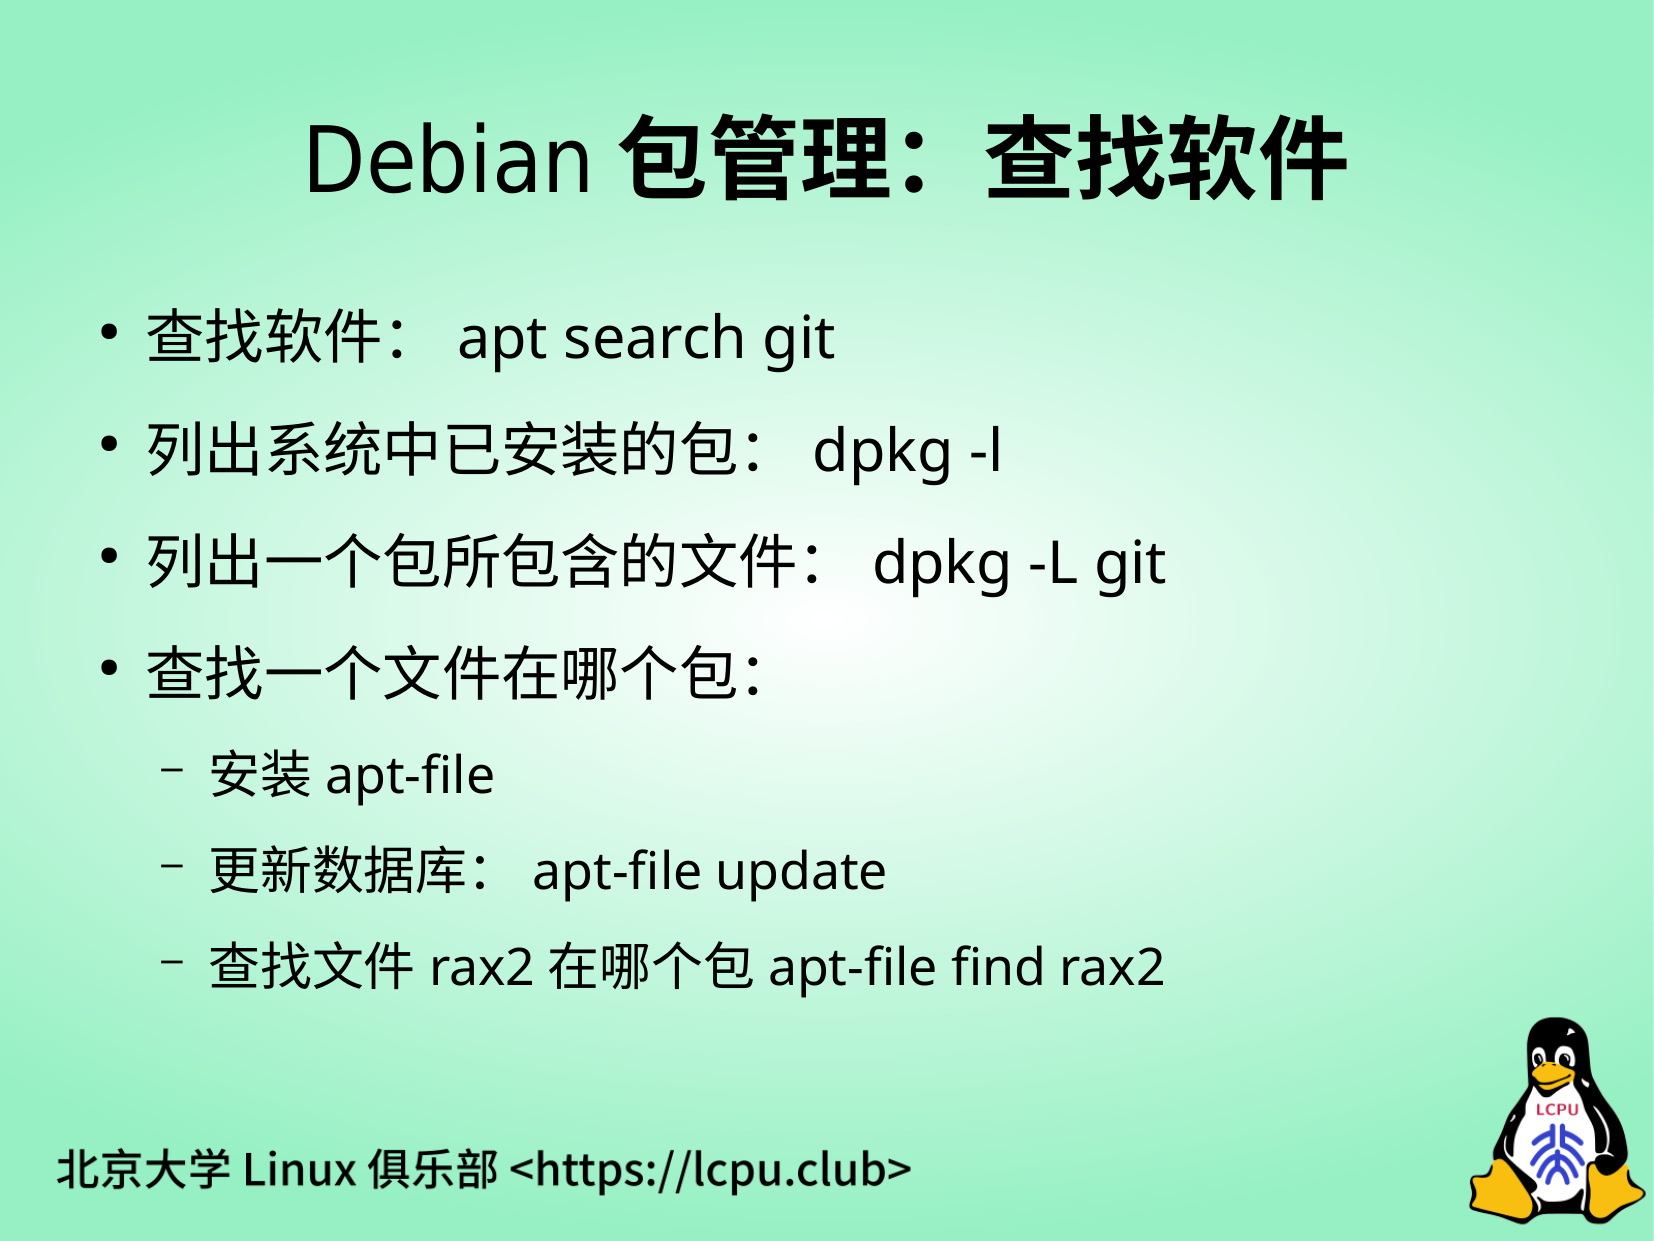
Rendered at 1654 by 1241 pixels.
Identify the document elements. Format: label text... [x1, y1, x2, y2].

title Debian包管理：查找软件 [82, 49, 1571, 257]
picture [0, 0, 1654, 1241]
list 查找软件：apt search git 列出系统中已安装的包：dpkg -l 列出一个包所包含的文件：dpkg -L git 查找一个文件在哪个包： 安装apt-file 更新数据库：apt-file update 查找文件rax2在哪个包apt-file find rax2 [82, 290, 1571, 1010]
